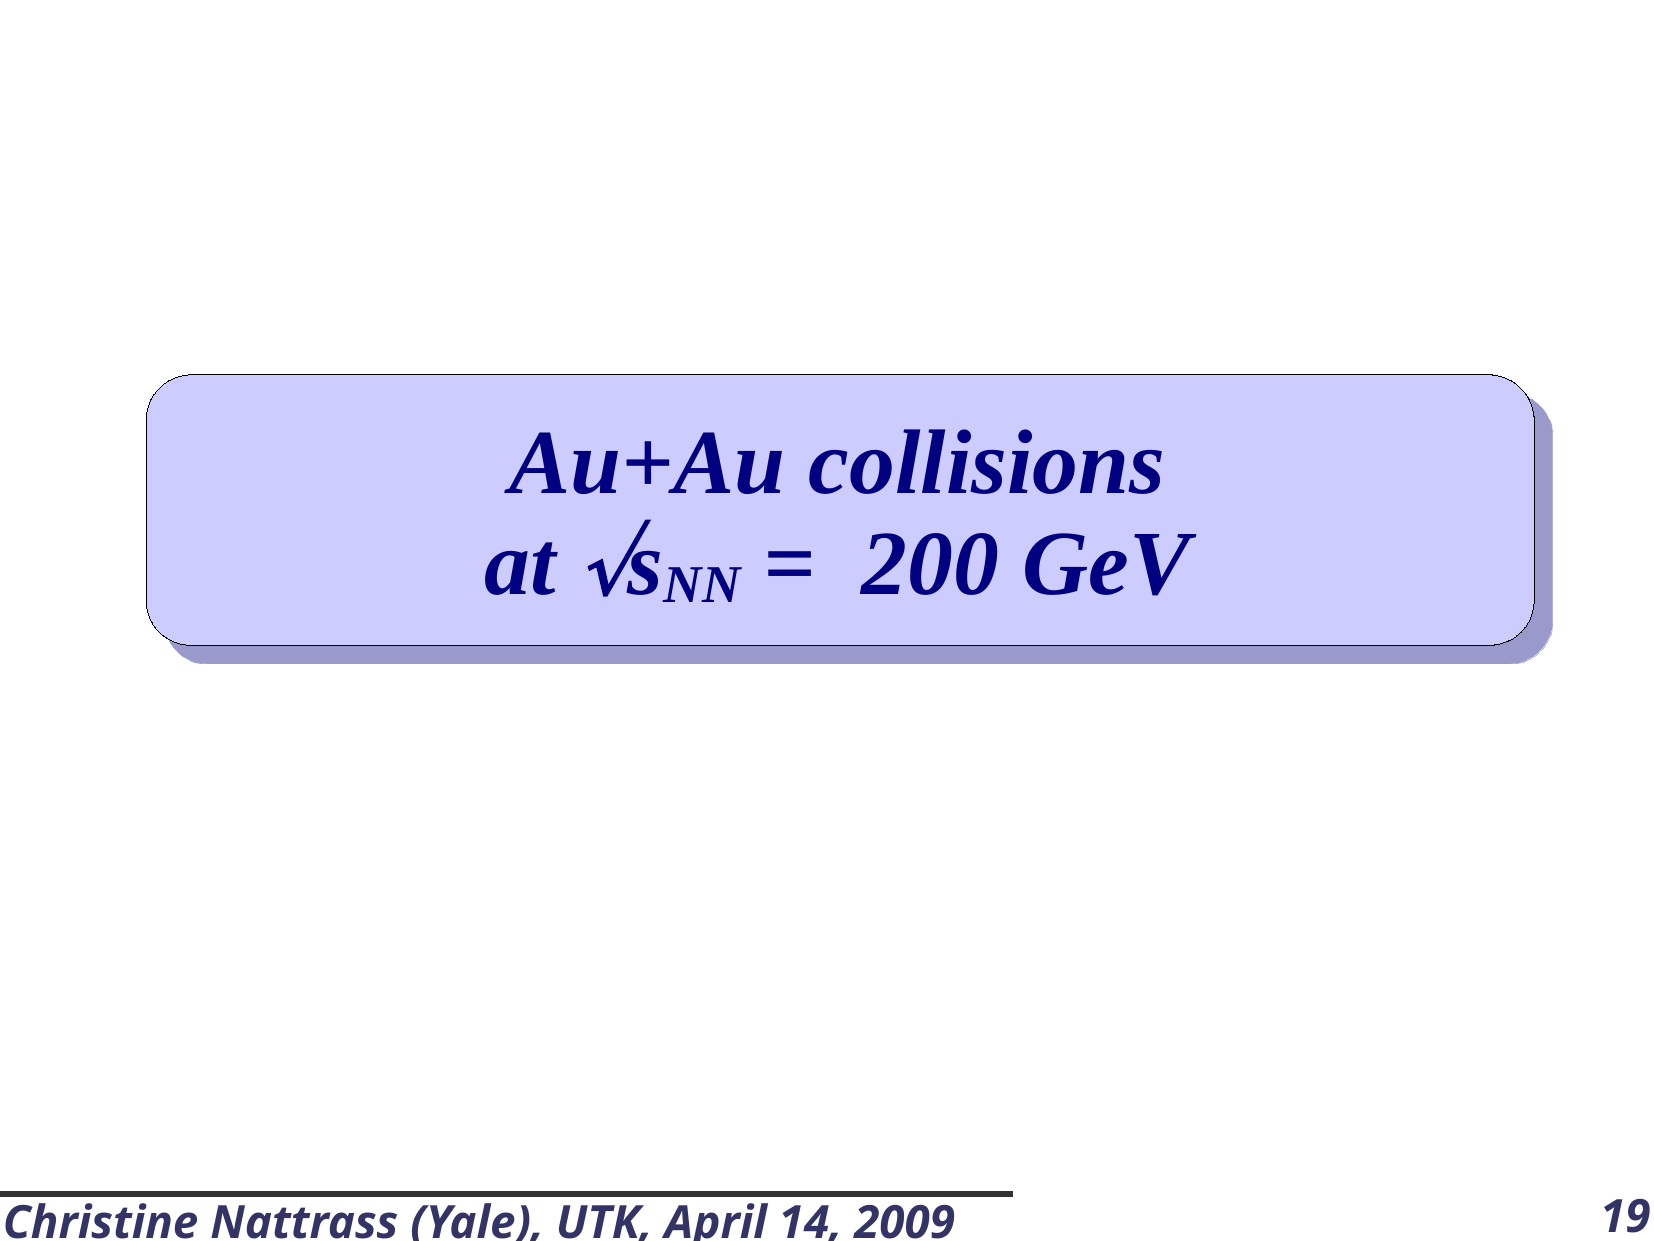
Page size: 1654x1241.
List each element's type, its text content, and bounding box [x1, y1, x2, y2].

title Au+Au collisions at √sNN = 200 GeV [146, 373, 1530, 653]
text_box [1530, 401, 1535, 620]
